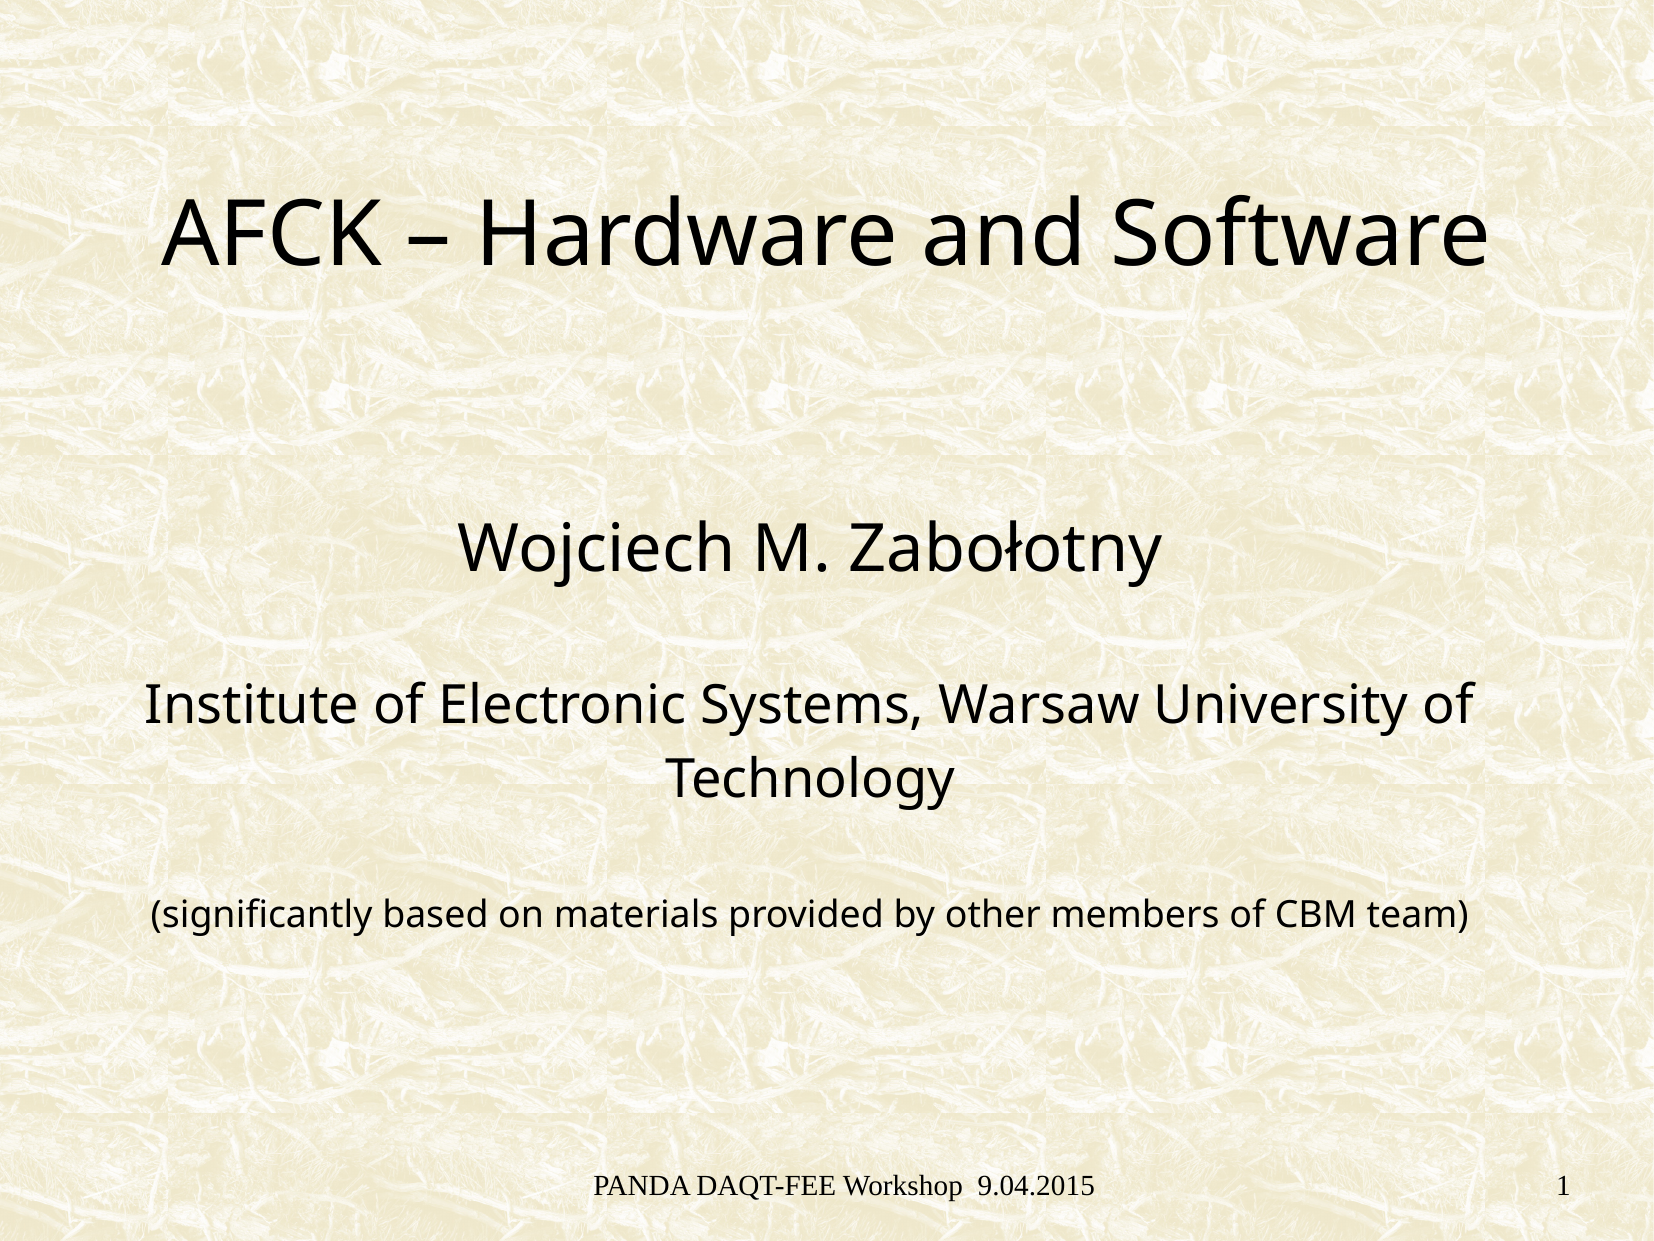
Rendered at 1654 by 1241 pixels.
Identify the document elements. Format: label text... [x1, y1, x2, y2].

picture [0, 0, 1654, 1241]
title AFCK – Hardware and Software [82, 38, 1571, 423]
subtitle Wojciech M. Zabołotny Institute of Electronic Systems, Warsaw University of Technology (significantly based on materials provided by other members of CBM team) [82, 385, 1538, 1105]
